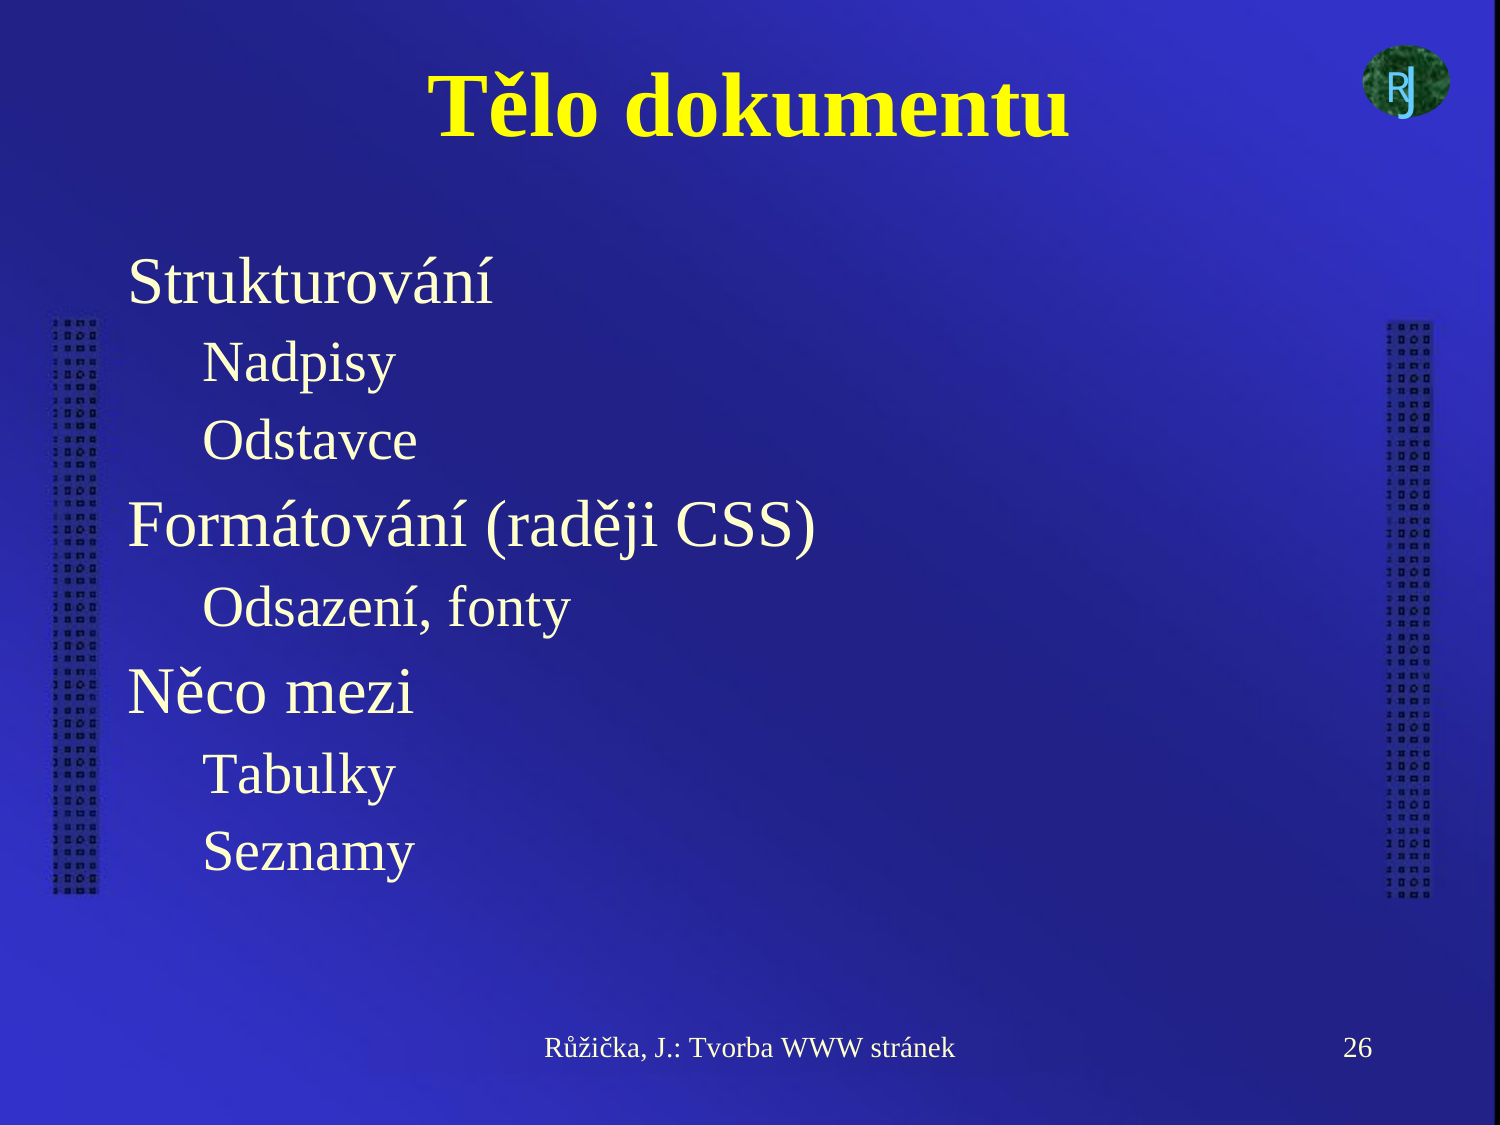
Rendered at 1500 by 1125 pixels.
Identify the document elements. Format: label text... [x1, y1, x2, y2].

text_box 31 [1074, 1025, 1388, 1101]
title Tělo dokumentu [112, 12, 1388, 201]
list Strukturování Nadpisy Odstavce Formátování (raději CSS) Odsazení, fonty Něco mezi Tabulky Seznamy [112, 242, 1388, 949]
text_box R [1370, 50, 1433, 116]
text_box J [1388, 39, 1451, 128]
picture [0, 0, 1500, 1125]
text_box Růžička, J.: Tvorba WWW stránek [512, 1025, 988, 1101]
text_box [1362, 61, 1370, 102]
